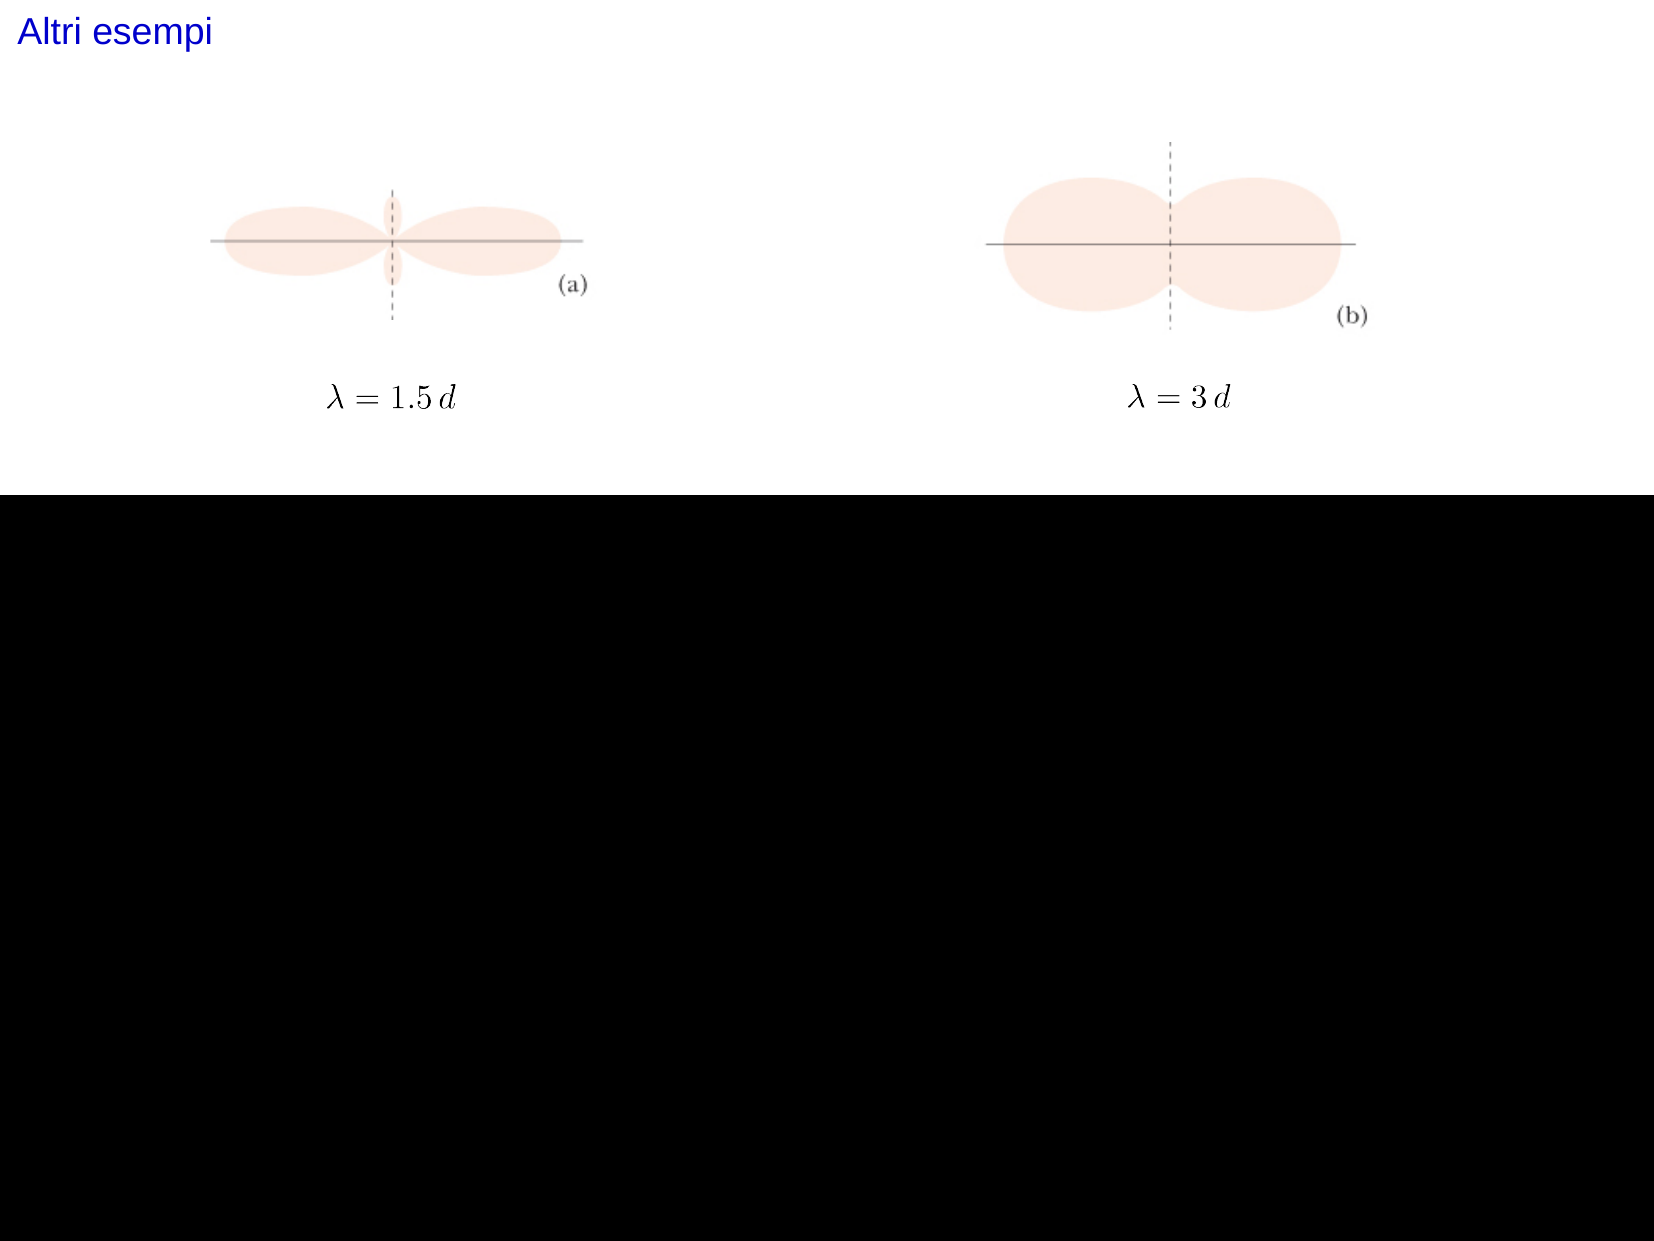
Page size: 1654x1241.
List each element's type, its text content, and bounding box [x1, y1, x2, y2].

picture [195, 163, 620, 320]
text_box Altri esempi [2, 3, 318, 61]
picture [327, 381, 458, 409]
picture [974, 142, 1400, 341]
picture [1128, 381, 1232, 409]
text_box [0, 495, 1654, 1241]
